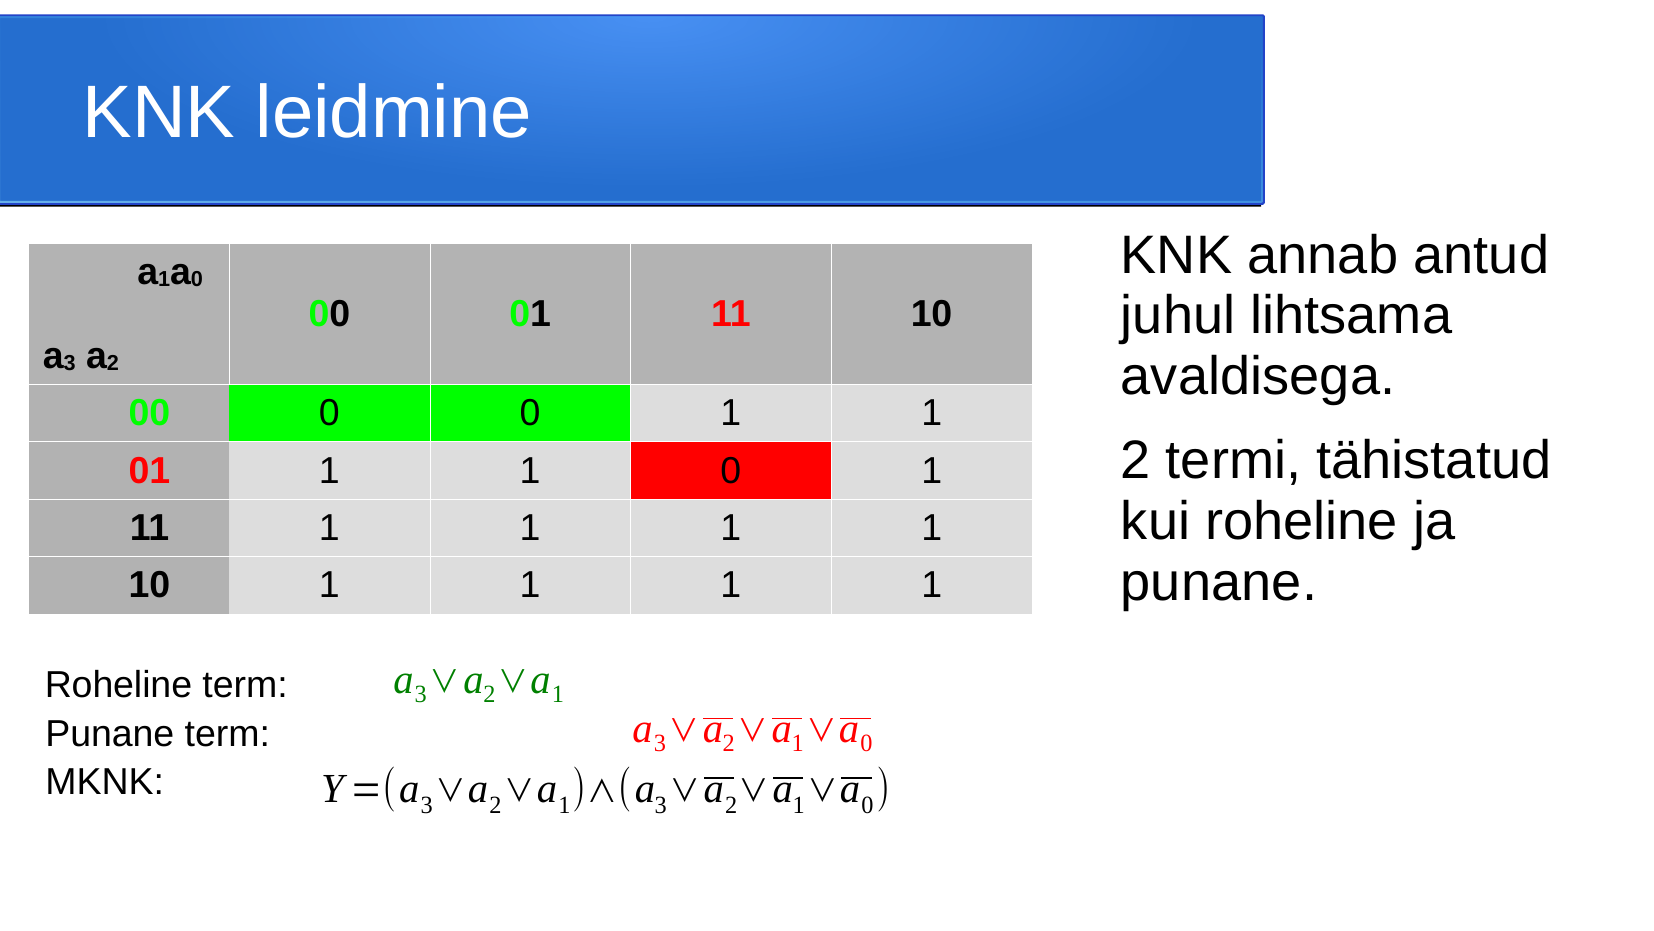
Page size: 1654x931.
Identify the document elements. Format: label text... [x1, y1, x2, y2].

table_cell 0 [229, 385, 430, 441]
chart [387, 656, 571, 708]
table_cell 1 [631, 500, 831, 556]
table_cell 1 [229, 442, 430, 499]
table_header 00 [230, 244, 430, 384]
text_box Roheline term: [30, 656, 303, 713]
table_cell 1 [832, 557, 1032, 614]
table_header 10 [832, 244, 1032, 384]
table_cell 1 [832, 385, 1032, 441]
table_cell 1 [229, 557, 430, 614]
table_cell 1 [431, 442, 630, 499]
table_cell 1 [229, 500, 430, 556]
text_box MKNK: [30, 753, 350, 811]
table_cell 1 [631, 557, 831, 614]
table_cell 01 [29, 442, 229, 499]
chart [315, 765, 896, 818]
title KNK leidmine [82, 35, 1235, 189]
table_cell 11 [29, 500, 229, 556]
table_cell 00 [29, 385, 229, 441]
table_cell 0 [631, 442, 831, 499]
text_box Punane term: [30, 705, 286, 753]
table_header a1a0 a3 a2 [29, 244, 229, 384]
table_cell 10 [29, 557, 229, 614]
table_header 01 [431, 244, 630, 384]
table_cell 1 [832, 500, 1032, 556]
table_header 11 [631, 244, 831, 384]
table_cell 1 [431, 557, 630, 614]
chart [626, 705, 880, 757]
table_cell 1 [431, 500, 630, 556]
table_cell 0 [431, 385, 630, 441]
table_cell 1 [832, 442, 1032, 499]
list KNK annab antud juhul lihtsama avaldisega. 2 termi, tähistatud kui roheline ja punane. [1050, 224, 1571, 764]
table_cell 1 [631, 385, 831, 441]
